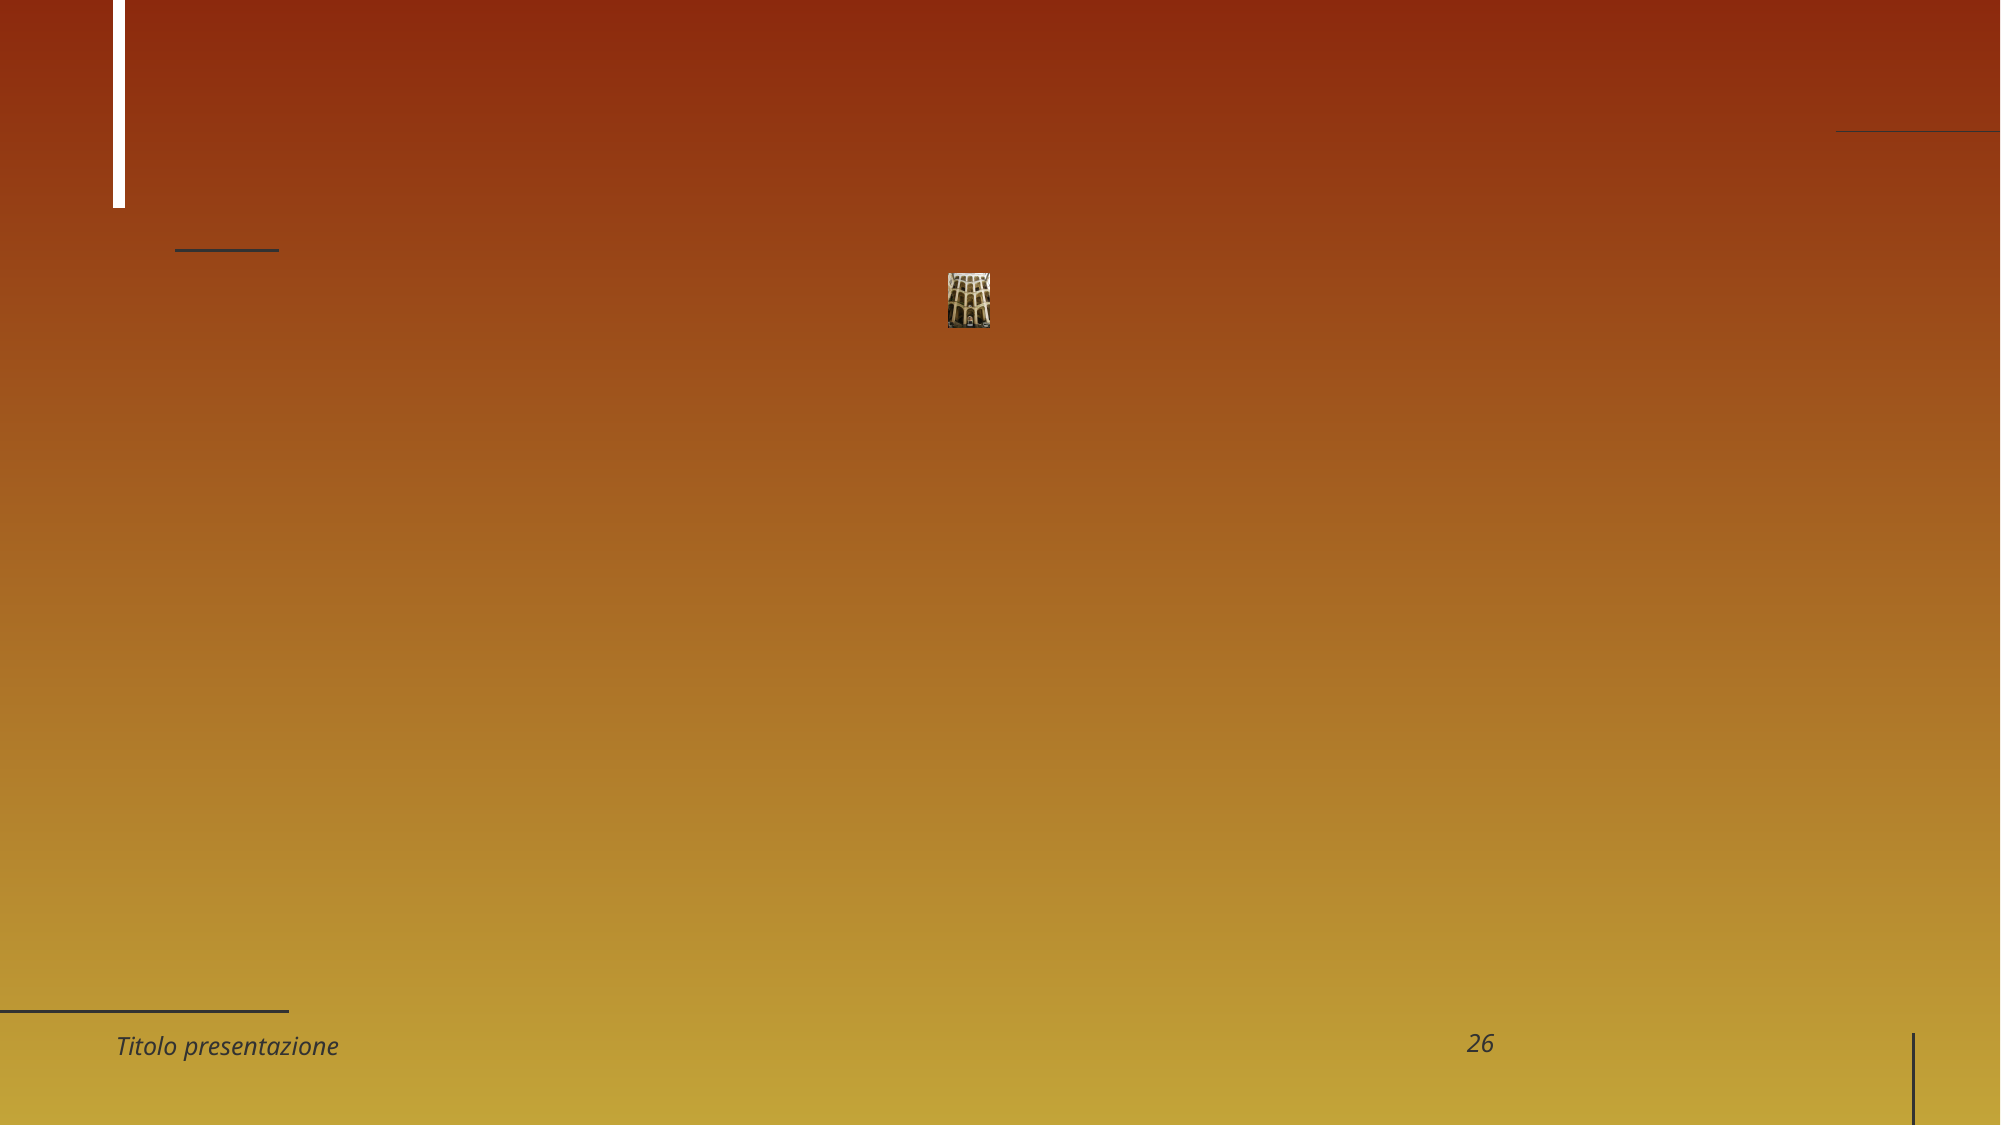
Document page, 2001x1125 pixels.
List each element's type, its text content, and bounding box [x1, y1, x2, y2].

text_box Titolo presentazione [100, 1015, 636, 1075]
text_box ‹N› [1451, 1015, 1902, 1075]
picture [635, 50, 1398, 1067]
